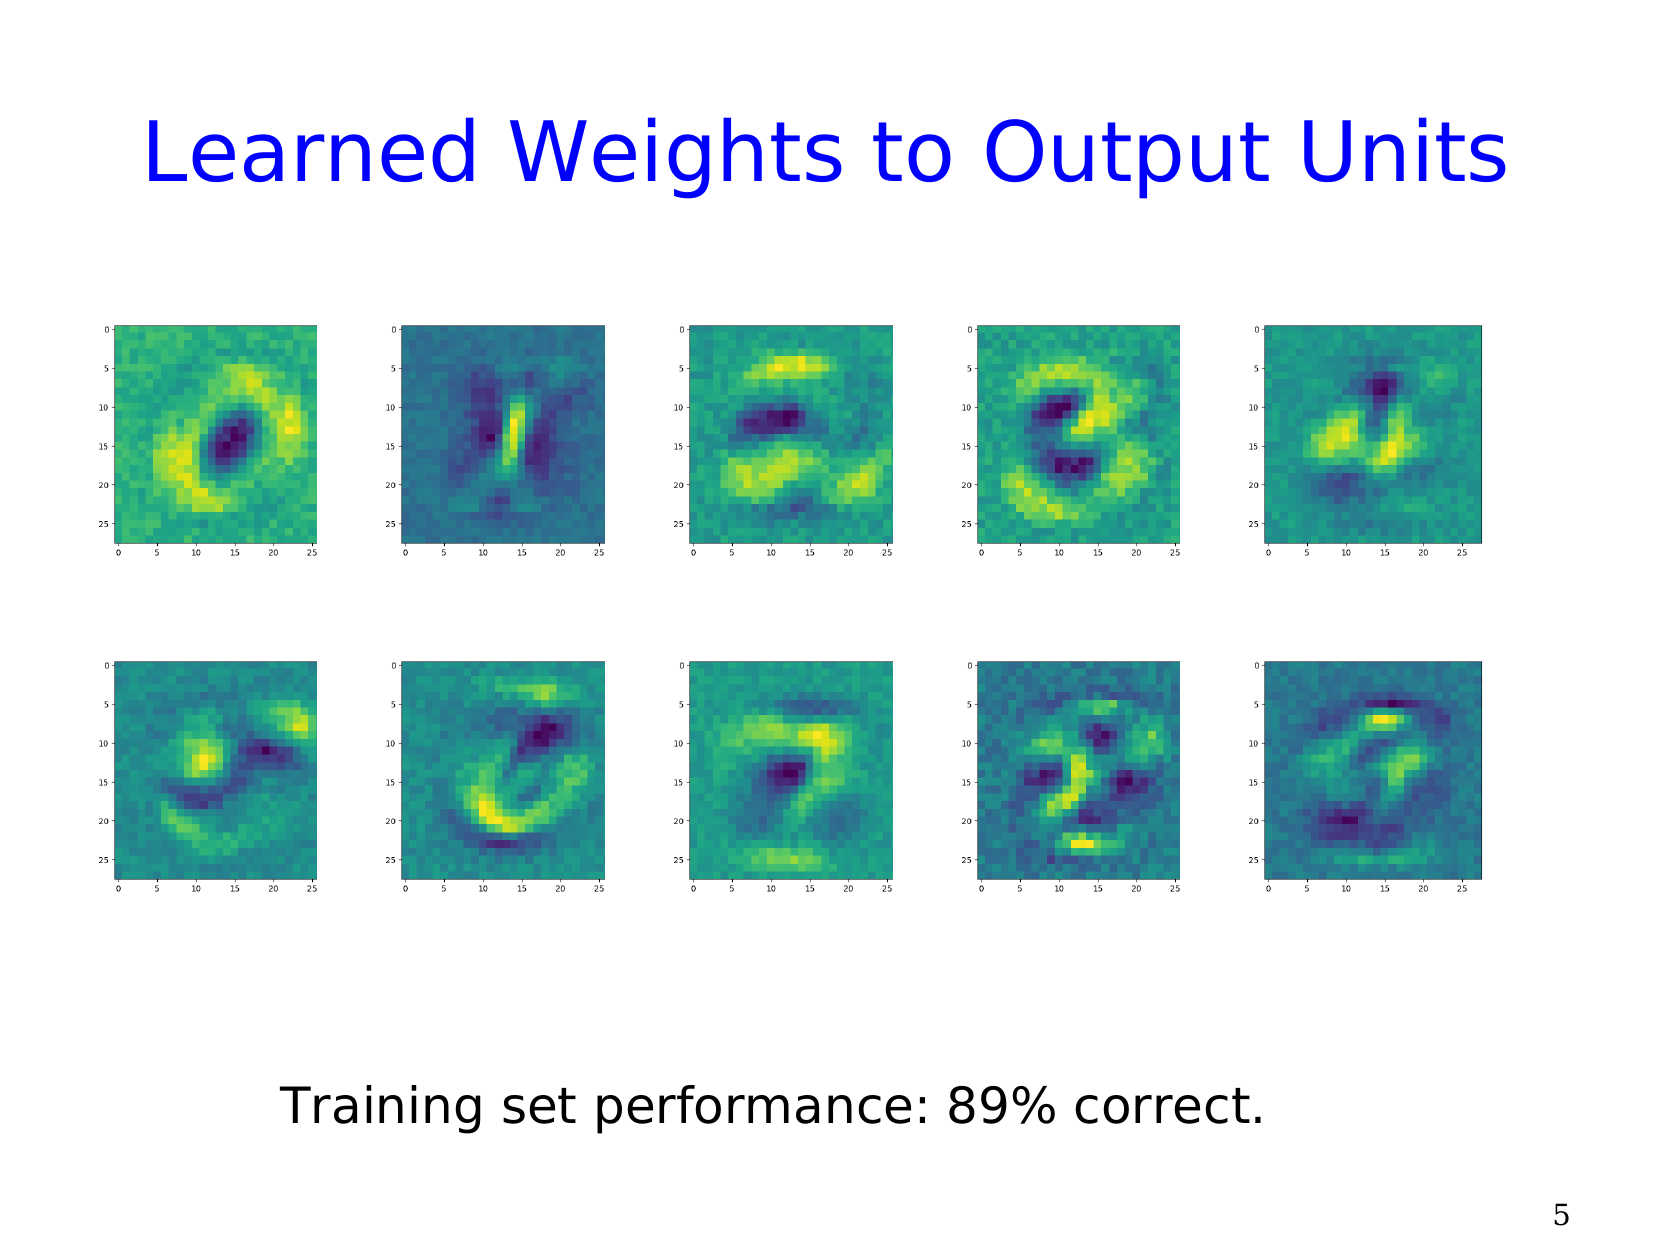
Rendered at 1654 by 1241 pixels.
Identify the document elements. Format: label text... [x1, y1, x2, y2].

title Learned Weights to Output Units [82, 49, 1571, 257]
picture [30, 627, 1556, 910]
text_box Training set performance: 89% correct. [265, 1069, 1334, 1202]
picture [30, 291, 1556, 574]
